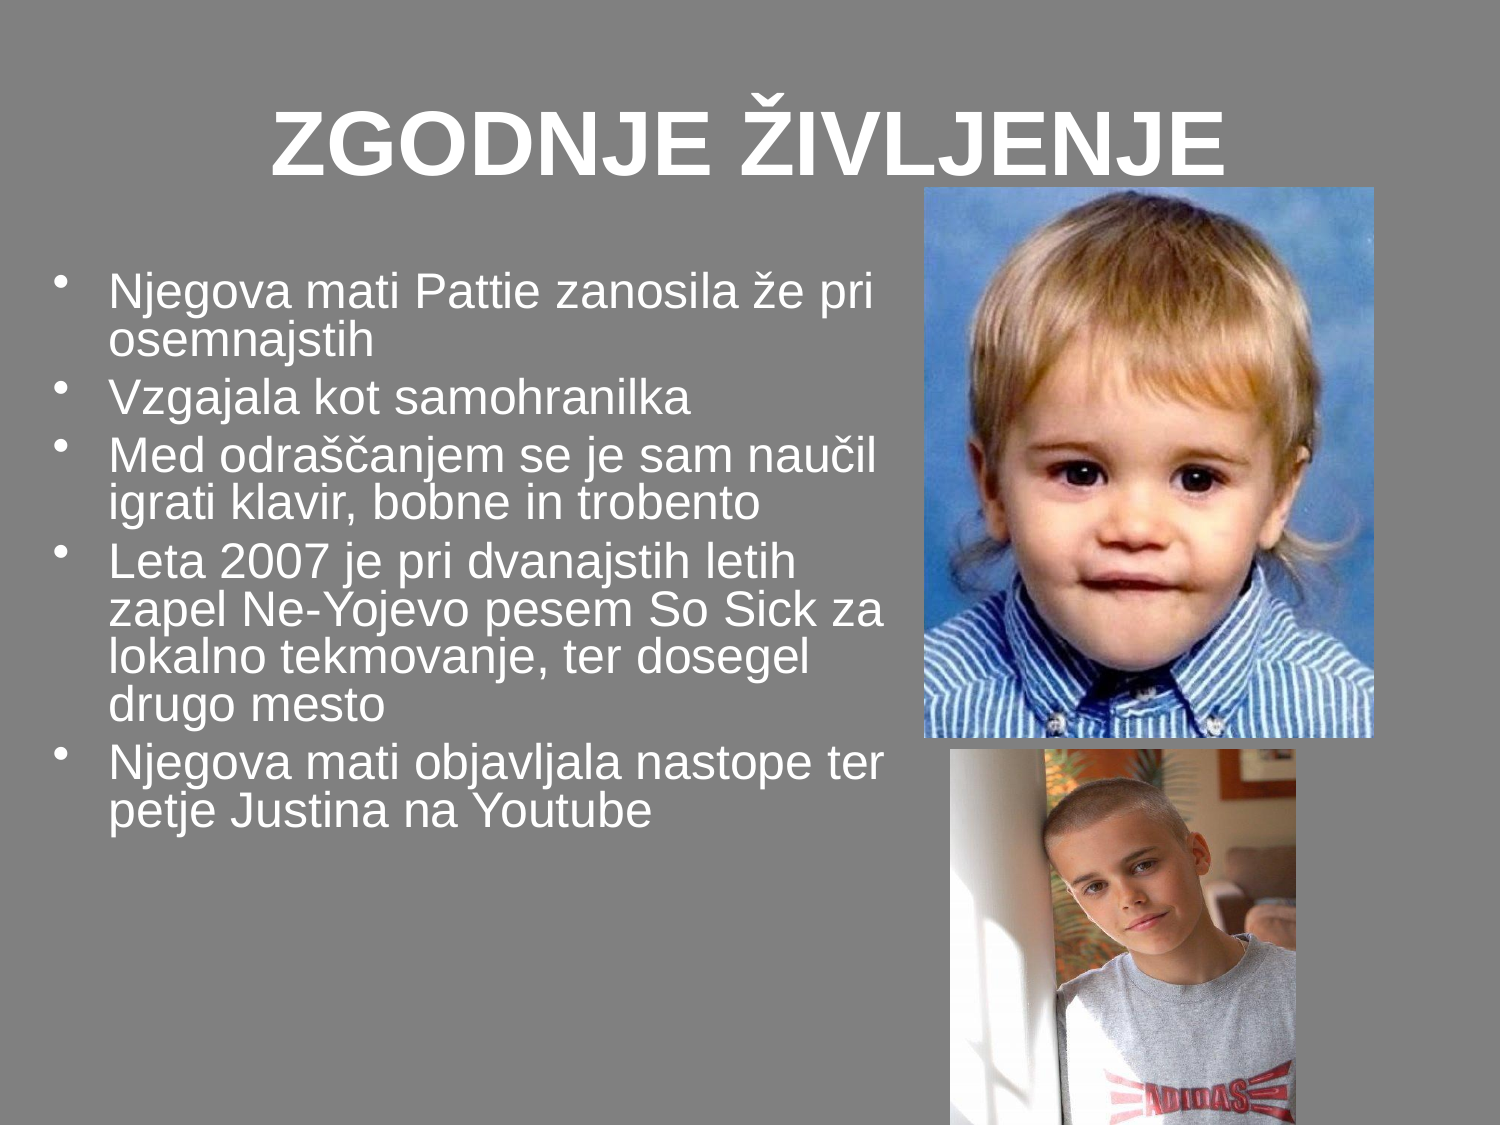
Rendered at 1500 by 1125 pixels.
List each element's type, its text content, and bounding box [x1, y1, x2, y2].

title ZGODNJE ŽIVLJENJE [75, 45, 1425, 233]
picture [950, 749, 1296, 1125]
picture [924, 233, 1374, 738]
list Njegova mati Pattie zanosila že pri osemnajstih Vzgajala kot samohranilka Med odraščanjem se je sam naučil igrati klavir, bobne in trobento Leta 2007 je pri dvanajstih letih zapel Ne-Yojevo pesem So Sick za lokalno tekmovanje, ter dosegel drugo mesto Njegova mati objavljala nastope ter petje Justina na Youtube [37, 262, 938, 775]
